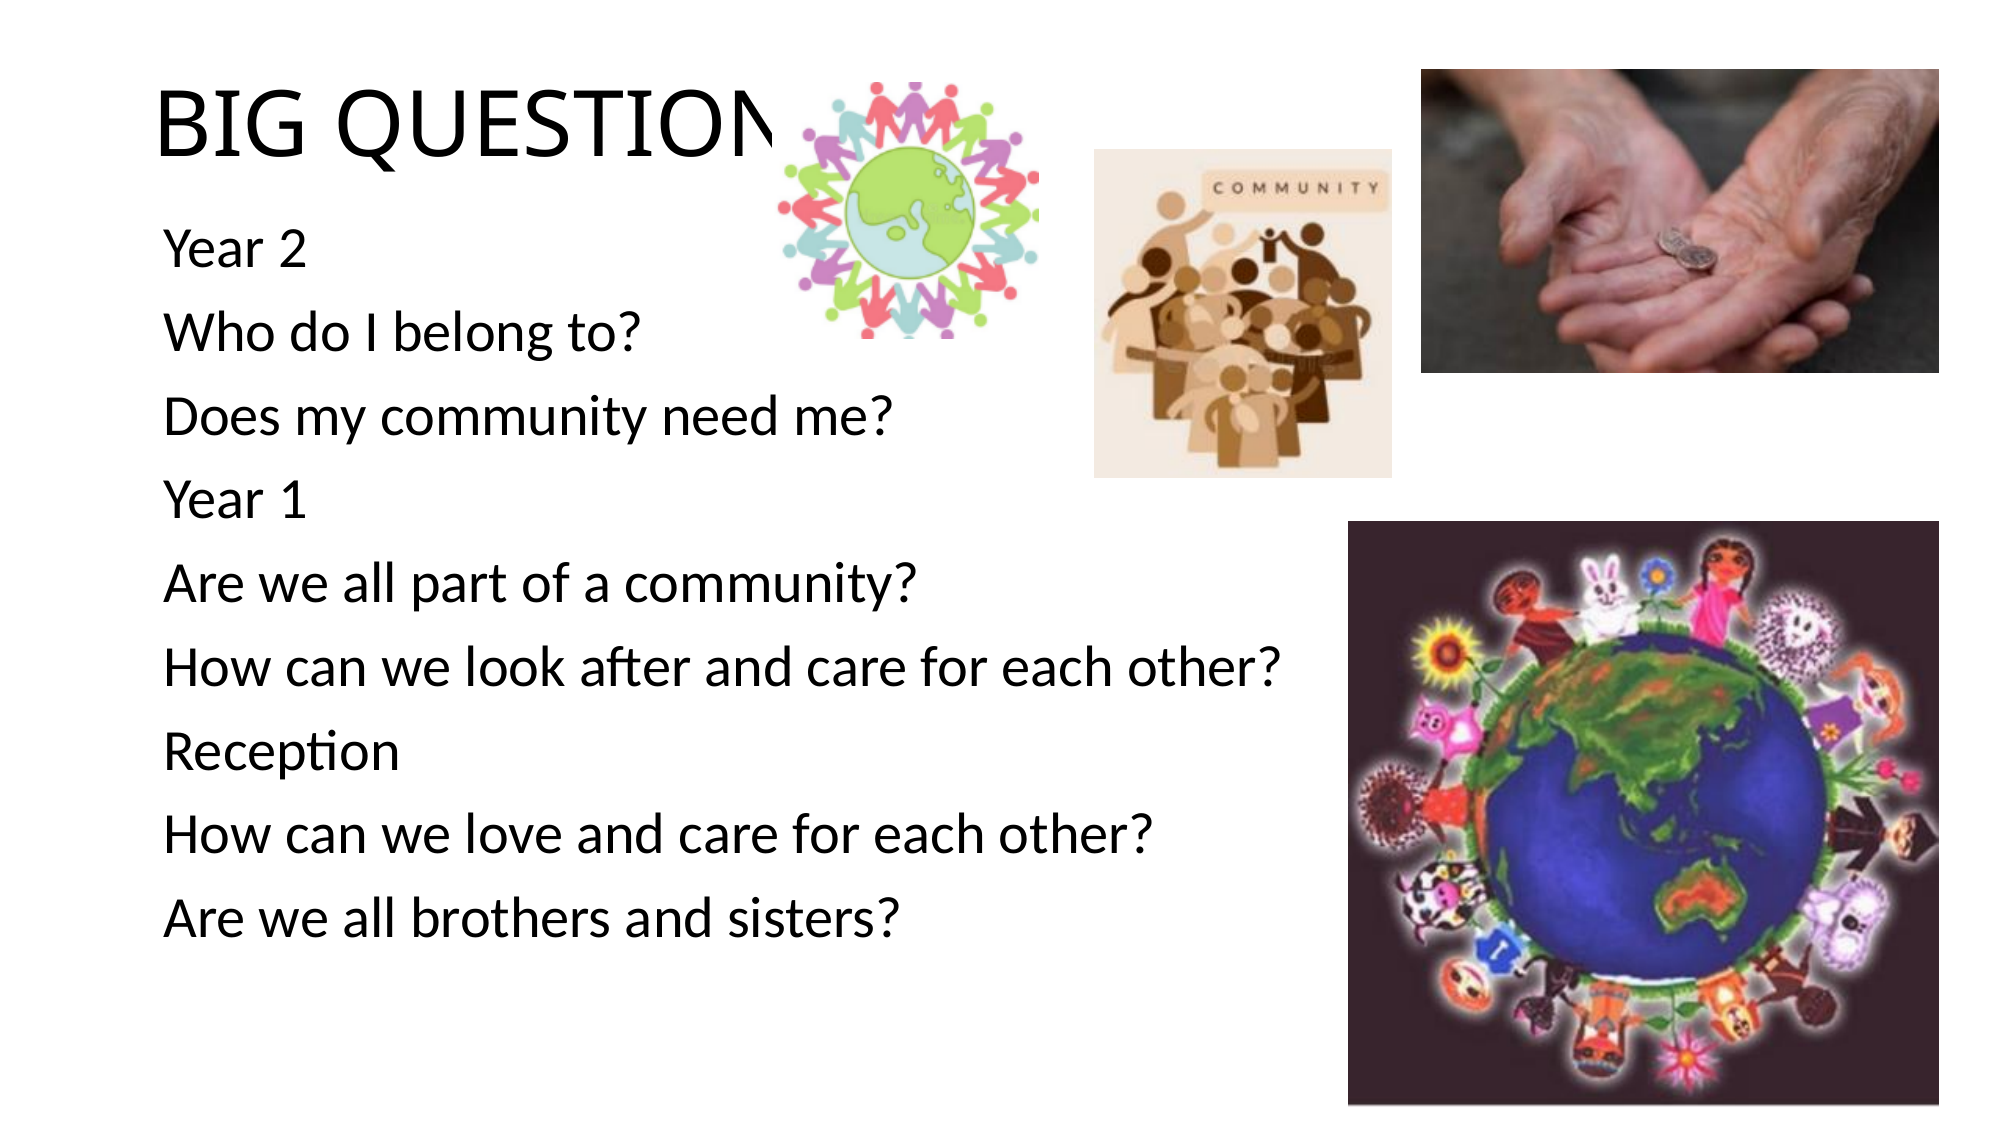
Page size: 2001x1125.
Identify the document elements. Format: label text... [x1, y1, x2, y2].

title BIG QUESTIONS [137, 17, 1863, 236]
list Year 2 Who do I belong to? Does my community need me? Year 1 Are we all part of a community? How can we look after and care for each other? Reception How can we love and care for each other? Are we all brothers and sisters? [148, 210, 1874, 1063]
picture [772, 82, 1039, 339]
picture [1348, 522, 1939, 1108]
picture [1421, 69, 1939, 373]
picture [1094, 149, 1392, 478]
